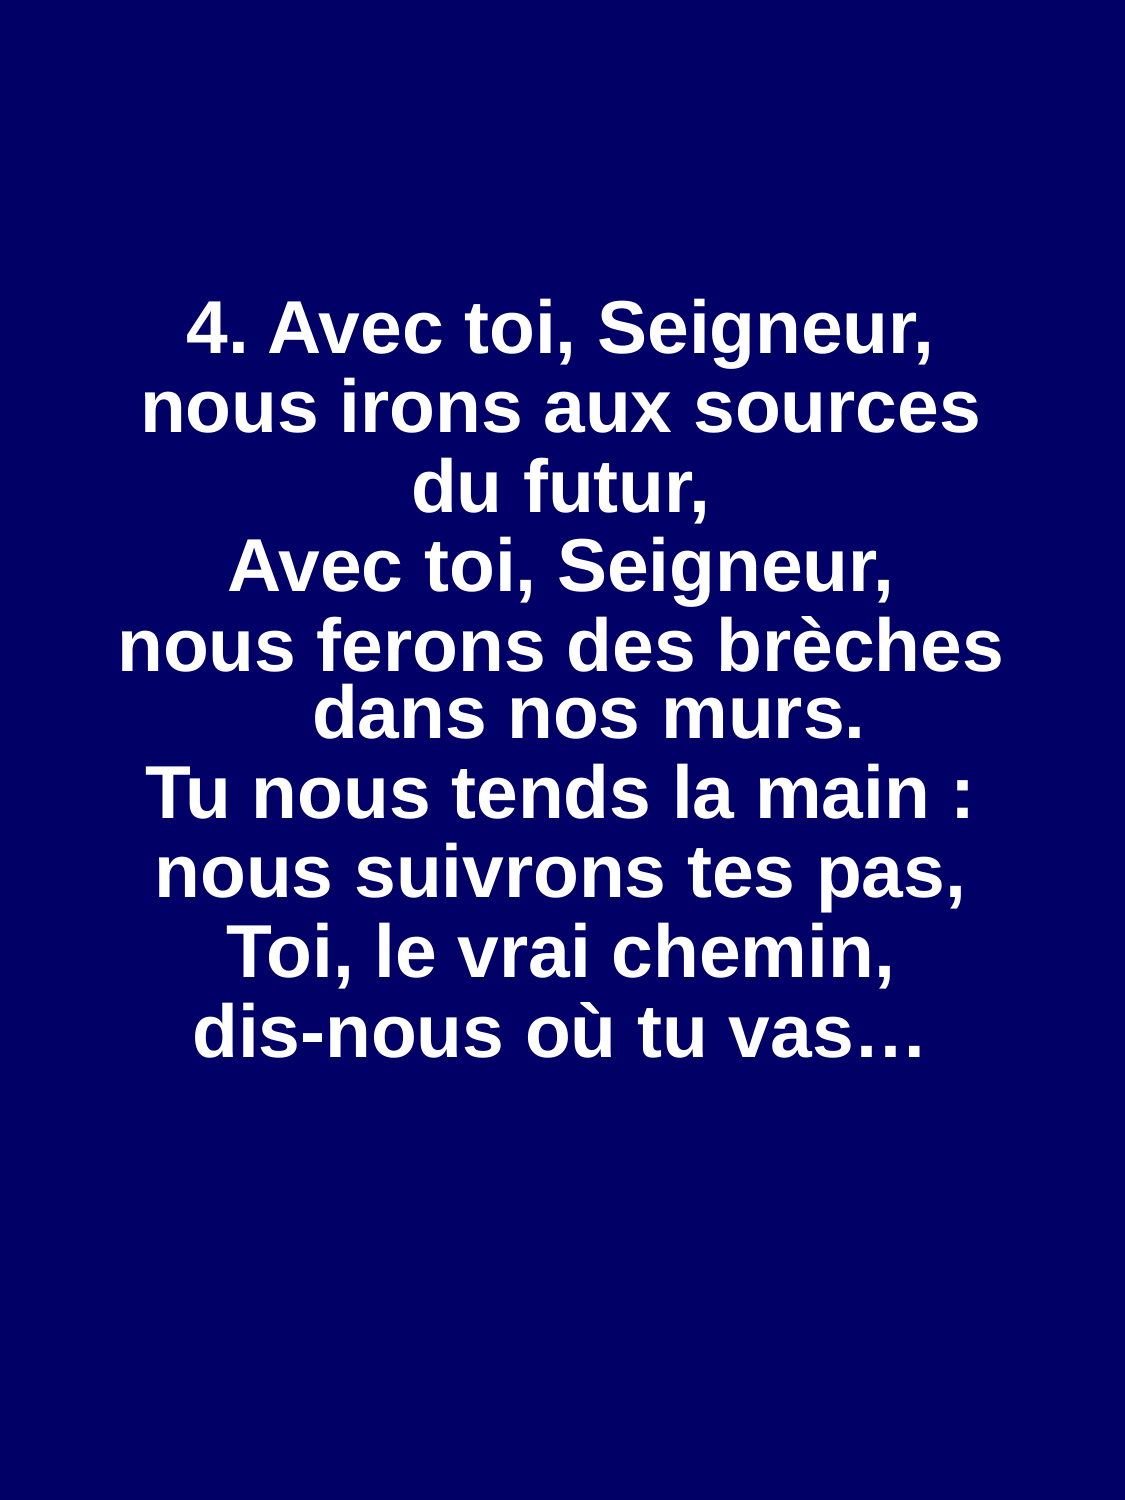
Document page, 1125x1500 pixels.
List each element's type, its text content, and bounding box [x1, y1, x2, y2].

text_box 4. Avec toi, Seigneur, nous irons aux sources du futur, Avec toi, Seigneur, nous ferons des brèches dans nos murs. Tu nous tends la main : nous suivrons tes pas, Toi, le vrai chemin, dis-nous où tu vas… [11, 35, 1110, 1441]
